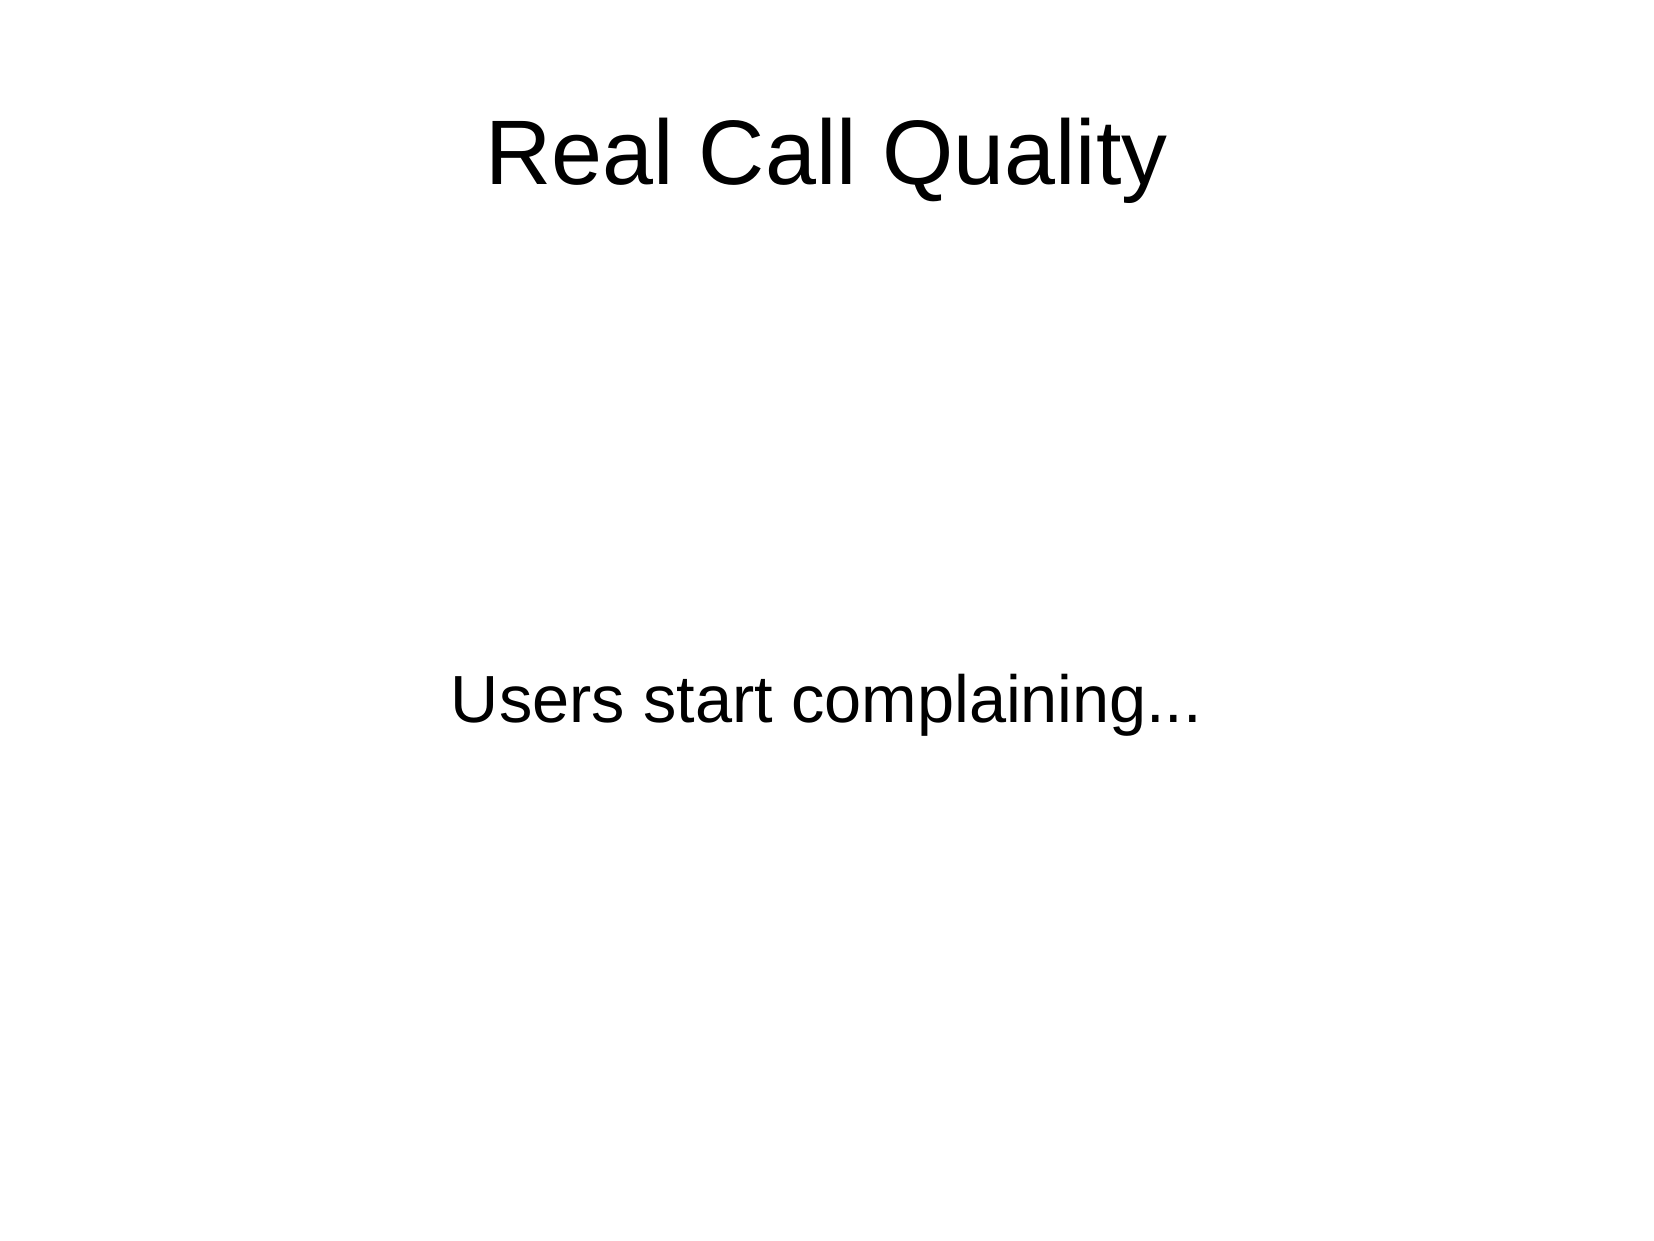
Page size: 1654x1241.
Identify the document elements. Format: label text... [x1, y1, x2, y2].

title Real Call Quality [82, 49, 1571, 257]
subtitle Users start complaining... [82, 297, 1571, 1102]
